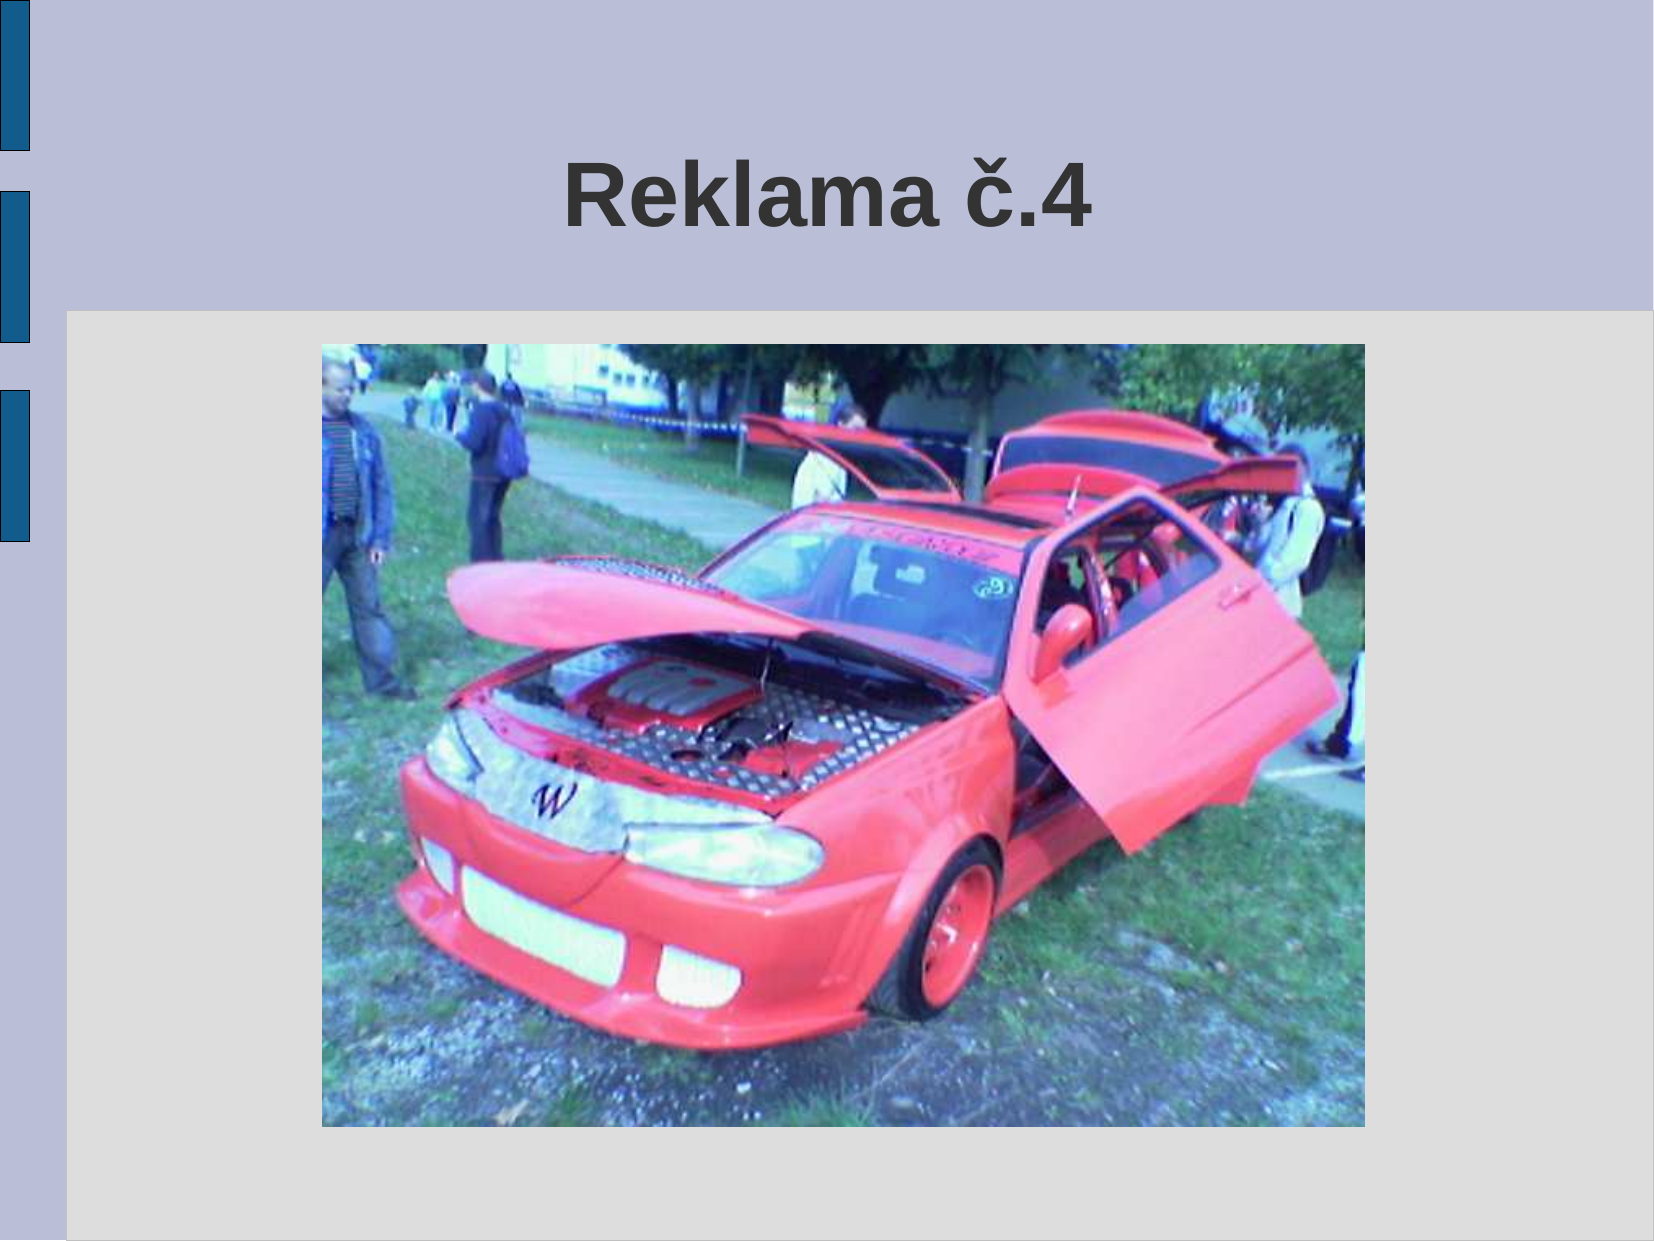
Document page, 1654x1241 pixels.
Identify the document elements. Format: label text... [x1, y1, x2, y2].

title Reklama č.4 [121, 91, 1534, 299]
picture [322, 344, 1365, 1127]
